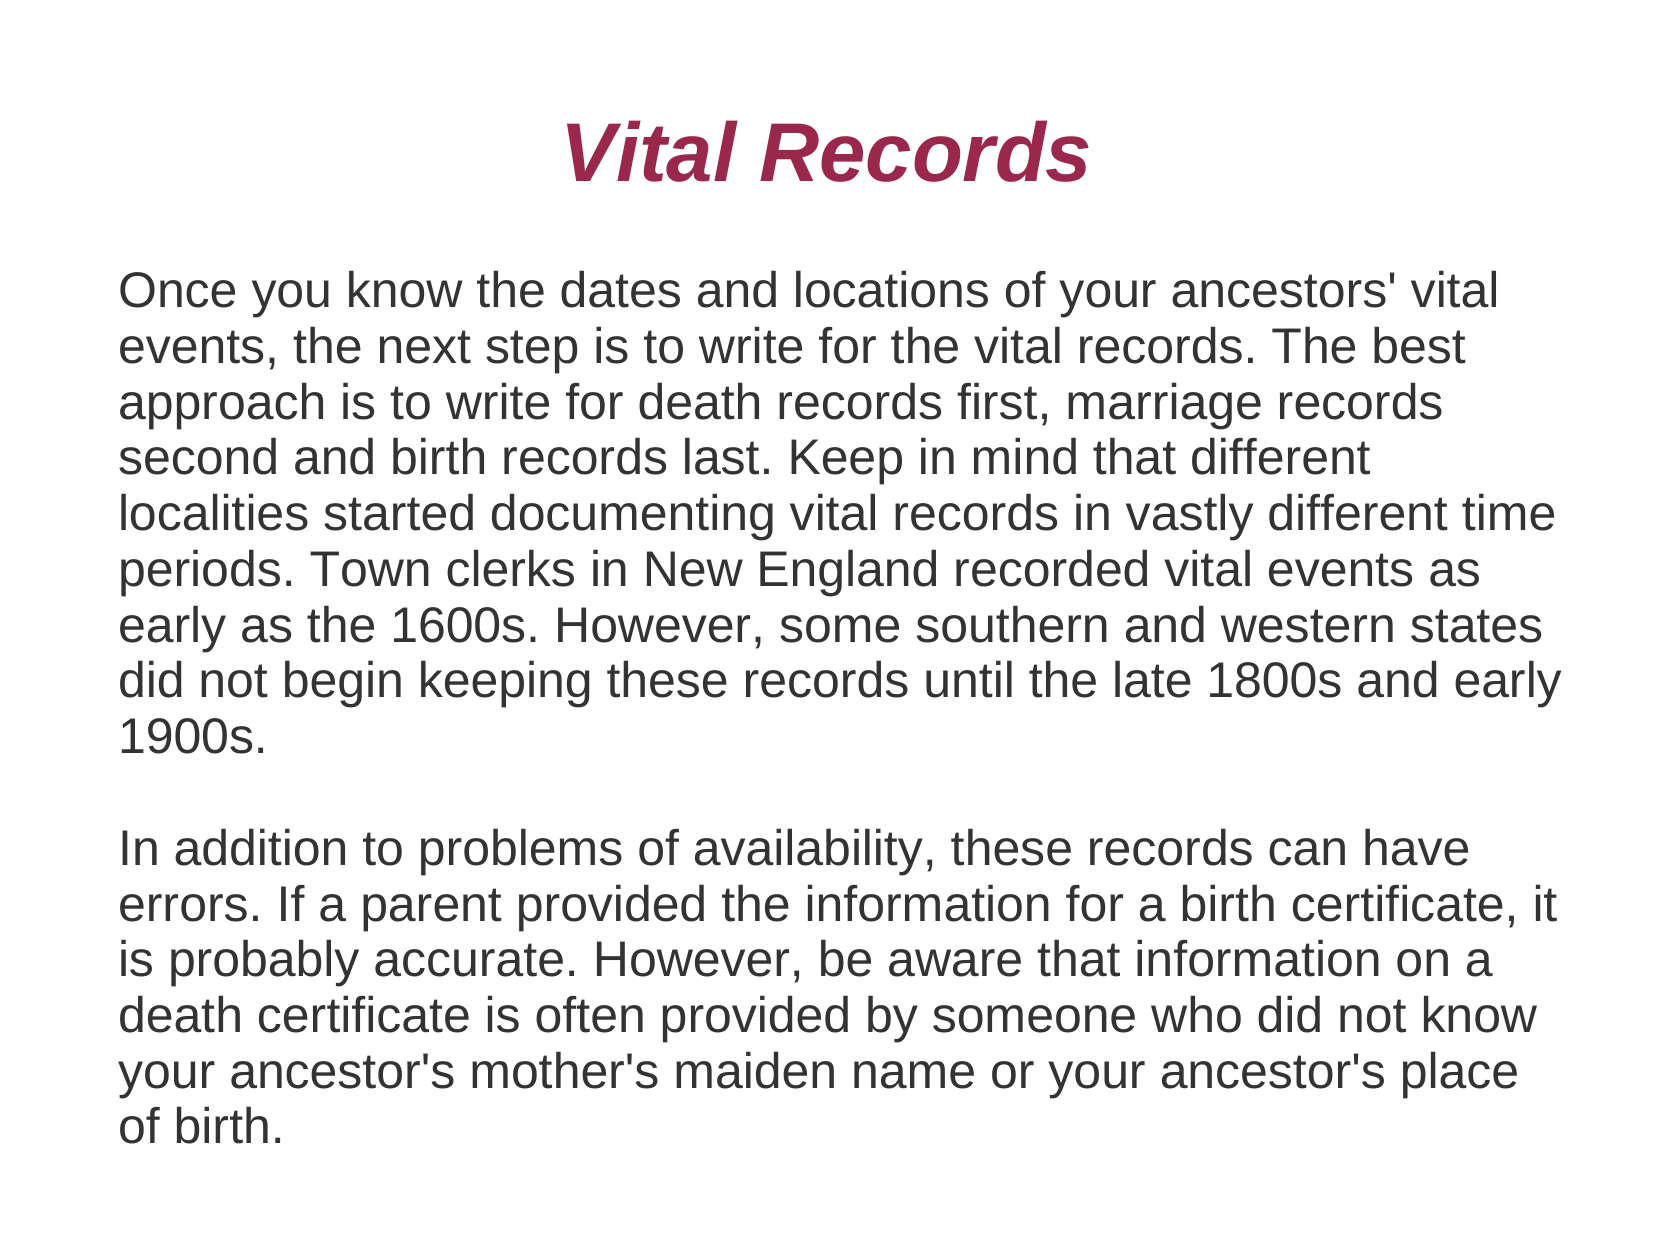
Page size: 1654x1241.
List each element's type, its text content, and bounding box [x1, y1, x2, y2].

title Vital Records [82, 56, 1571, 250]
list Once you know the dates and locations of your ancestors' vital events, the next step is to write for the vital records. The best approach is to write for death records first, marriage records second and birth records last. Keep in mind that different localities started documenting vital records in vastly different time periods. Town clerks in New England recorded vital events as early as the 1600s. However, some southern and western states did not begin keeping these records until the late 1800s and early 1900s. In addition to problems of availability, these records can have errors. If a parent provided the information for a birth certificate, it is probably accurate. However, be aware that information on a death certificate is often provided by someone who did not know your ancestor's mother's maiden name or your ancestor's place of birth. [118, 262, 1571, 1162]
